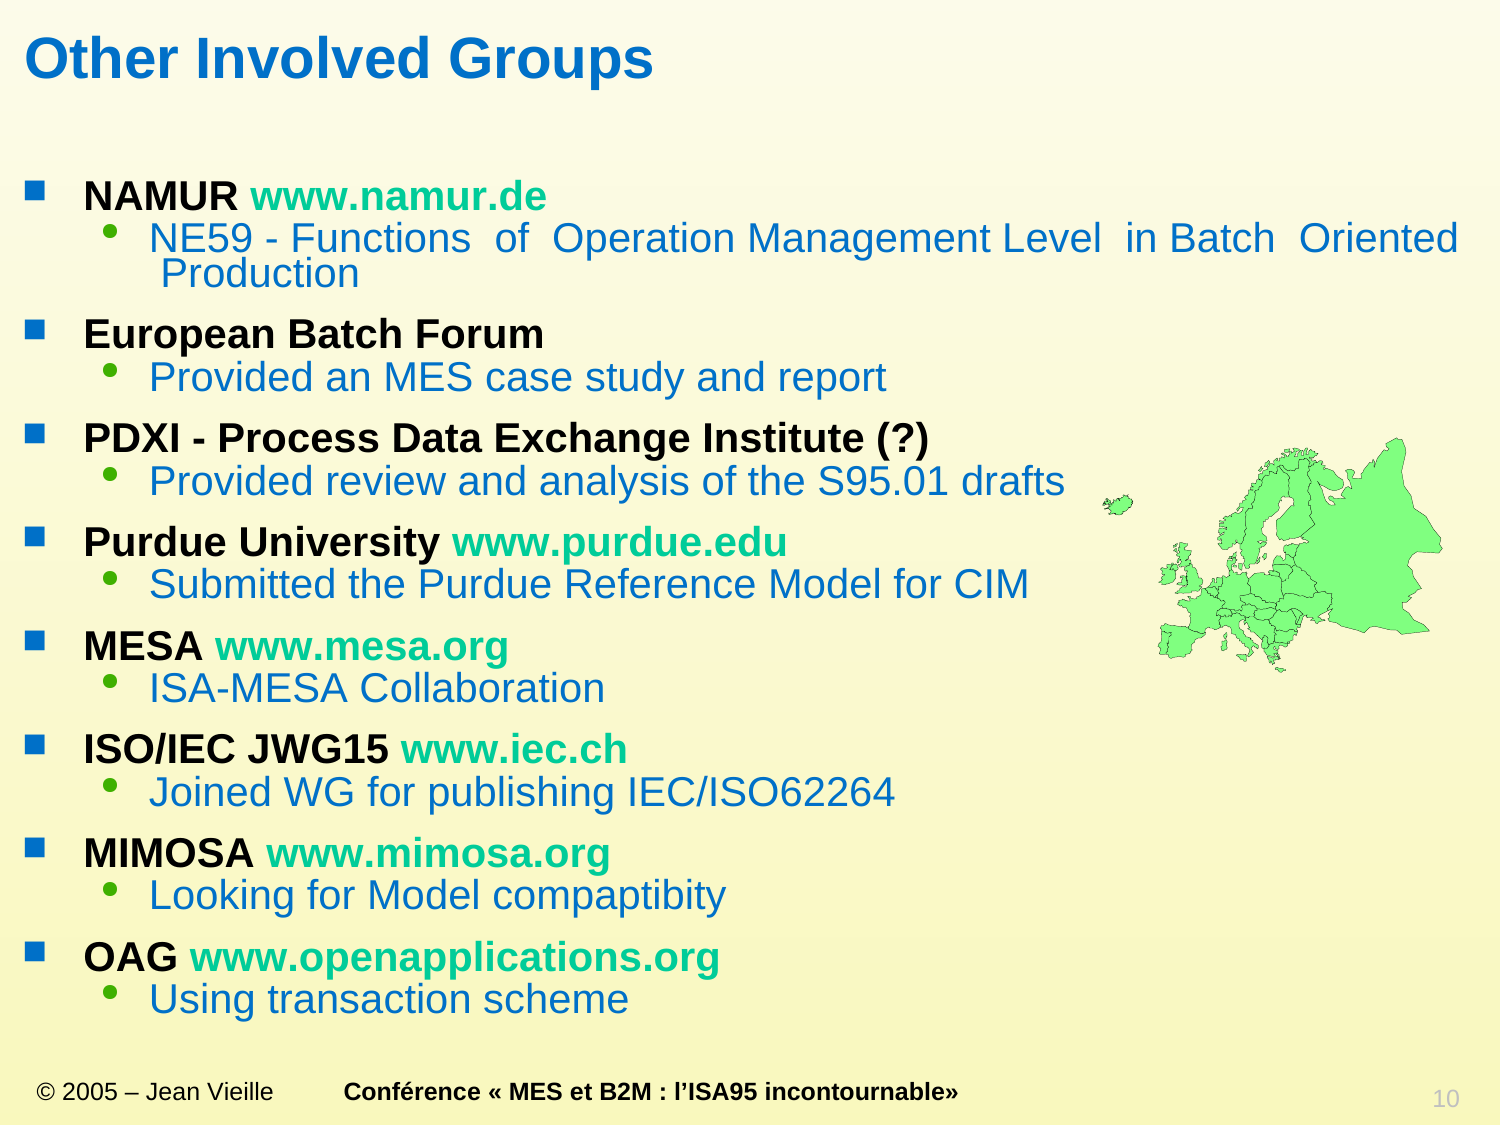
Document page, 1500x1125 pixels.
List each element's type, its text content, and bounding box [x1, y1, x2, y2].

list NAMUR www.namur.de NE59 - Functions of Operation Management Level in Batch Oriented Production European Batch Forum Provided an MES case study and report PDXI - Process Data Exchange Institute (?) Provided review and analysis of the S95.01 drafts Purdue University www.purdue.edu Submitted the Purdue Reference Model for CIM MESA www.mesa.org ISA-MESA Collaboration ISO/IEC JWG15 www.iec.ch Joined WG for publishing IEC/ISO62264 MIMOSA www.mimosa.org Looking for Model compaptibity OAG www.openapplications.org Using transaction scheme [12, 174, 1476, 1029]
picture [1102, 437, 1444, 674]
title Other Involved Groups [9, 12, 1476, 151]
